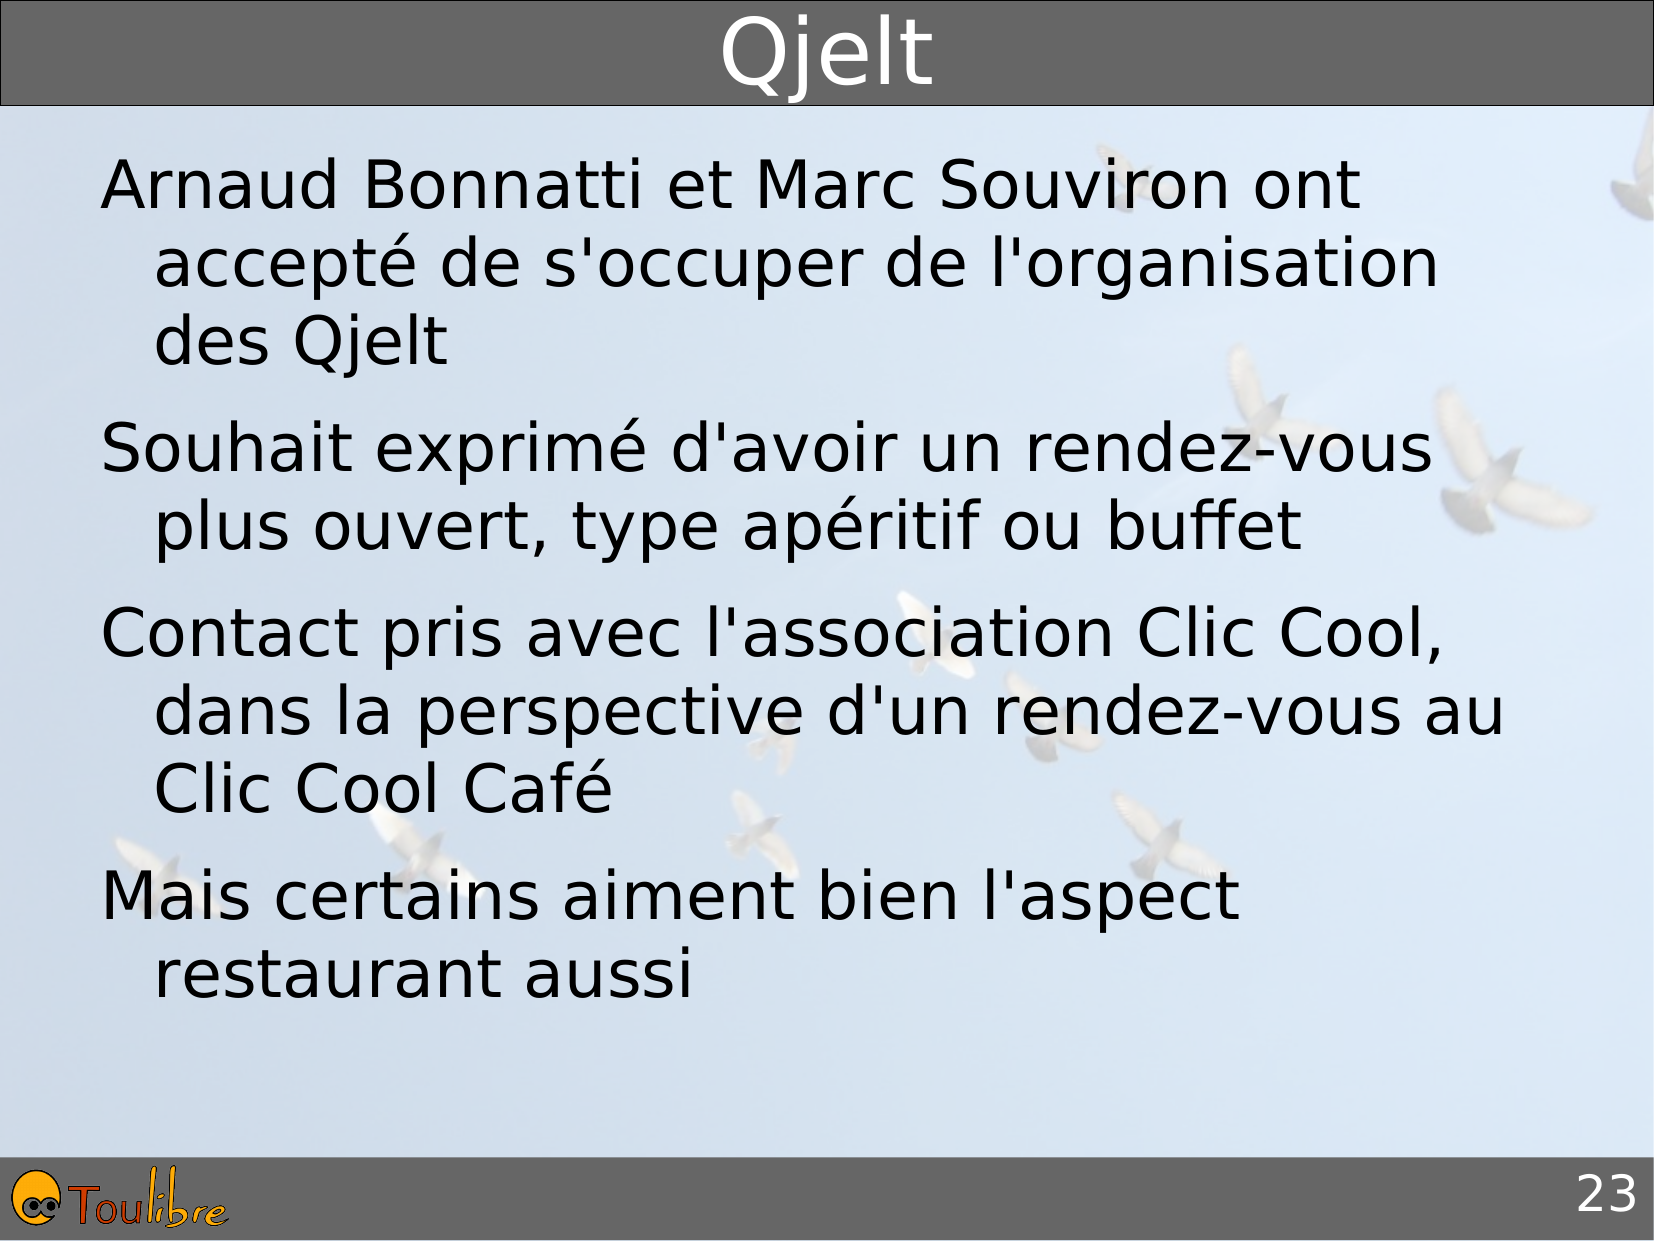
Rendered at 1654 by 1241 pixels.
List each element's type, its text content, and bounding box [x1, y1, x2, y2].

picture [11, 1165, 229, 1228]
list Arnaud Bonnatti et Marc Souviron ont accepté de s'occuper de l'organisation des Qjelt Souhait exprimé d'avoir un rendez-vous plus ouvert, type apéritif ou buffet Contact pris avec l'association Clic Cool, dans la perspective d'un rendez-vous au Clic Cool Café Mais certains aiment bien l'aspect restaurant aussi [82, 146, 1571, 1094]
title Qjelt [0, 0, 1654, 107]
